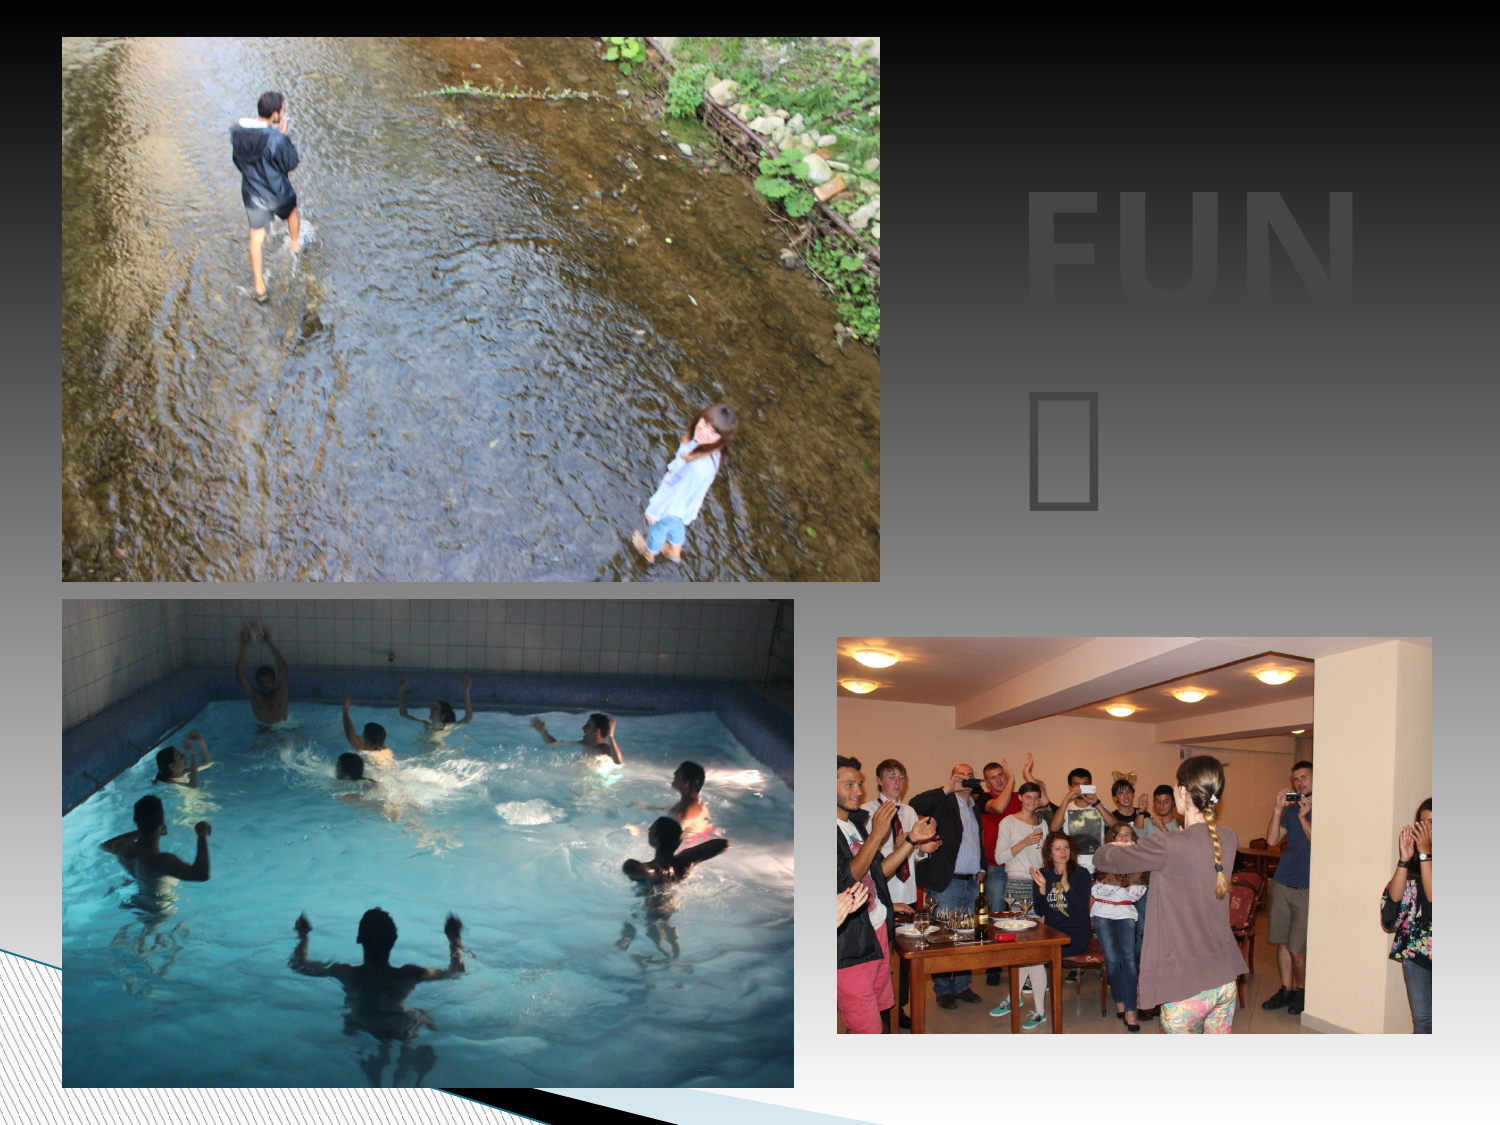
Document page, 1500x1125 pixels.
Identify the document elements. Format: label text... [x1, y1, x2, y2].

picture [0, 599, 794, 1125]
title FUN [999, 137, 1475, 363]
picture [62, 37, 880, 582]
picture [837, 637, 1432, 1034]
